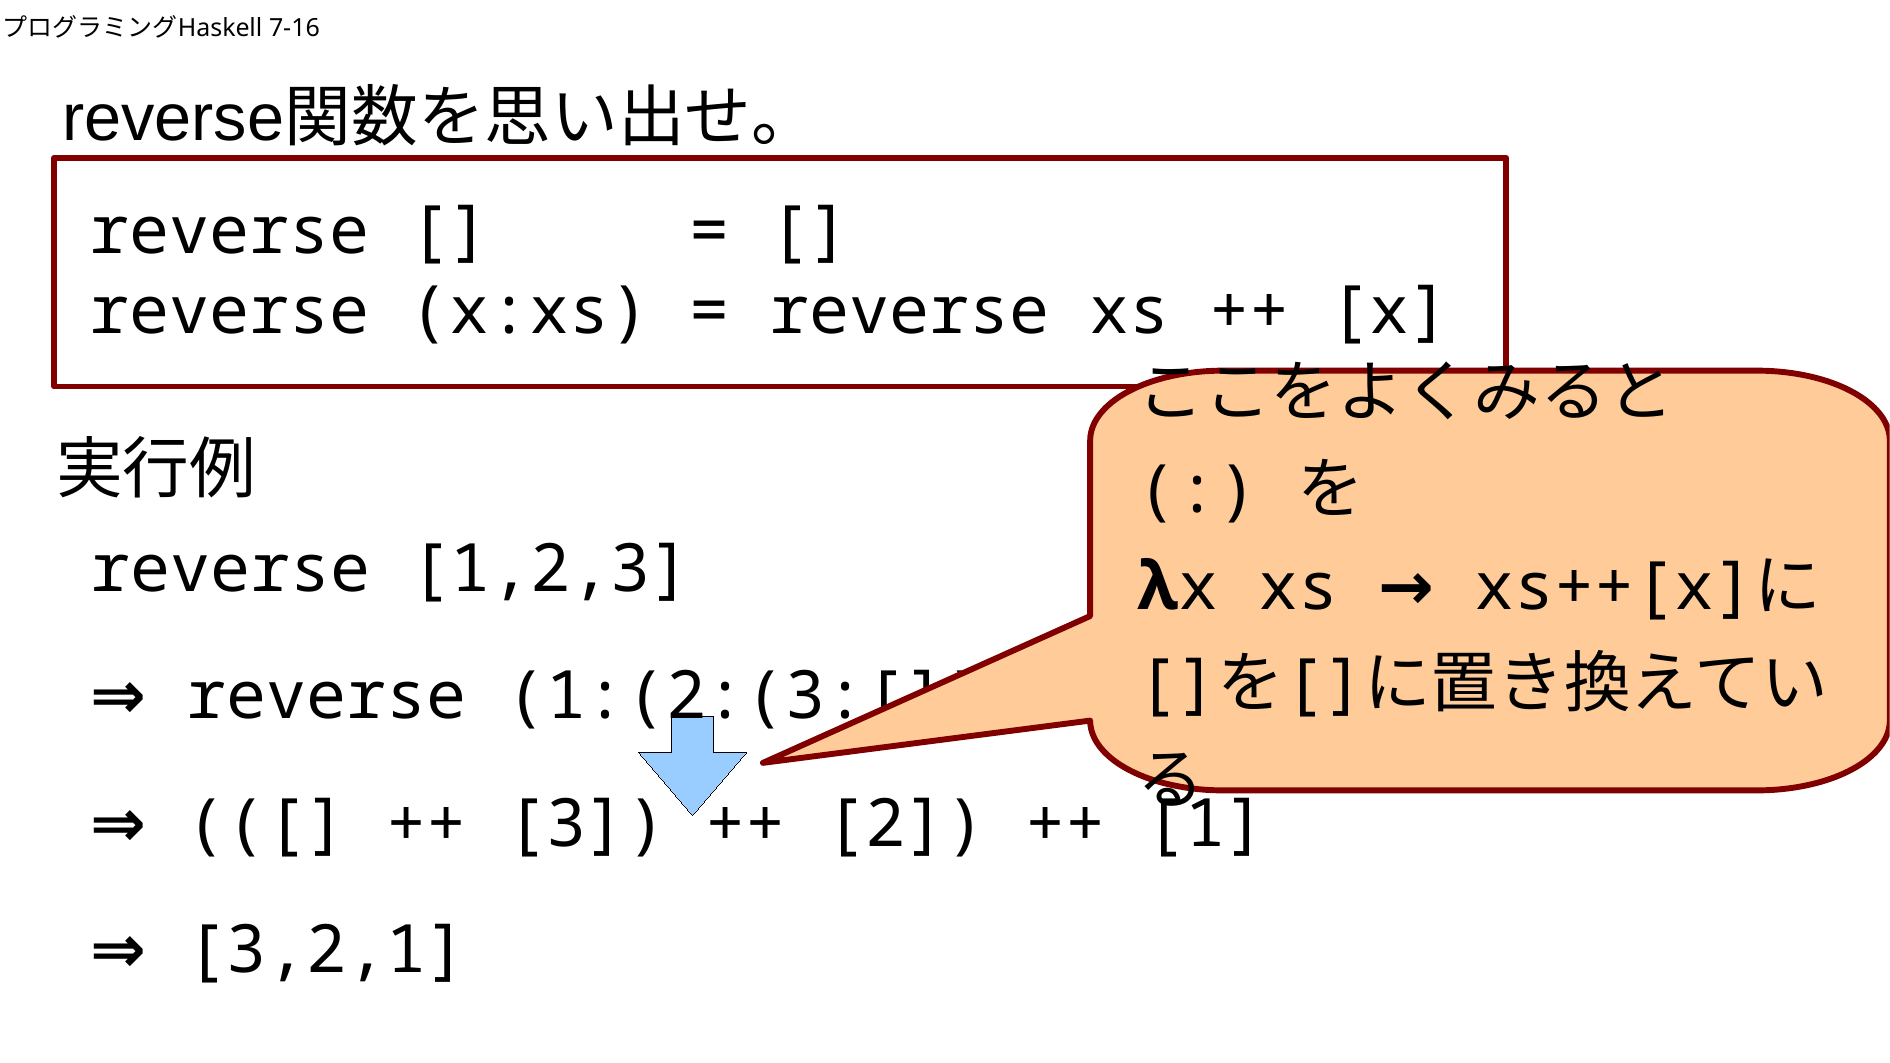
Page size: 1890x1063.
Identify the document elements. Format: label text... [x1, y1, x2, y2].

list 実行例 [53, 412, 1100, 487]
text_box reverse [] = [] reverse (x:xs) = reverse xs ++ [x] [54, 157, 1507, 387]
text_box reverse [1,2,3] ⇒ reverse (1:(2:(3:[]))) ⇒ (([] ++ [3]) ++ [2]) ++ [1] ⇒ [3,2,1] [75, 513, 1413, 1027]
text_box ここをよくみると (:) を λx xs → xs++[x]に []を[]に置き換えている [762, 370, 1890, 791]
list reverse関数を思い出せ。 [59, 59, 1760, 141]
